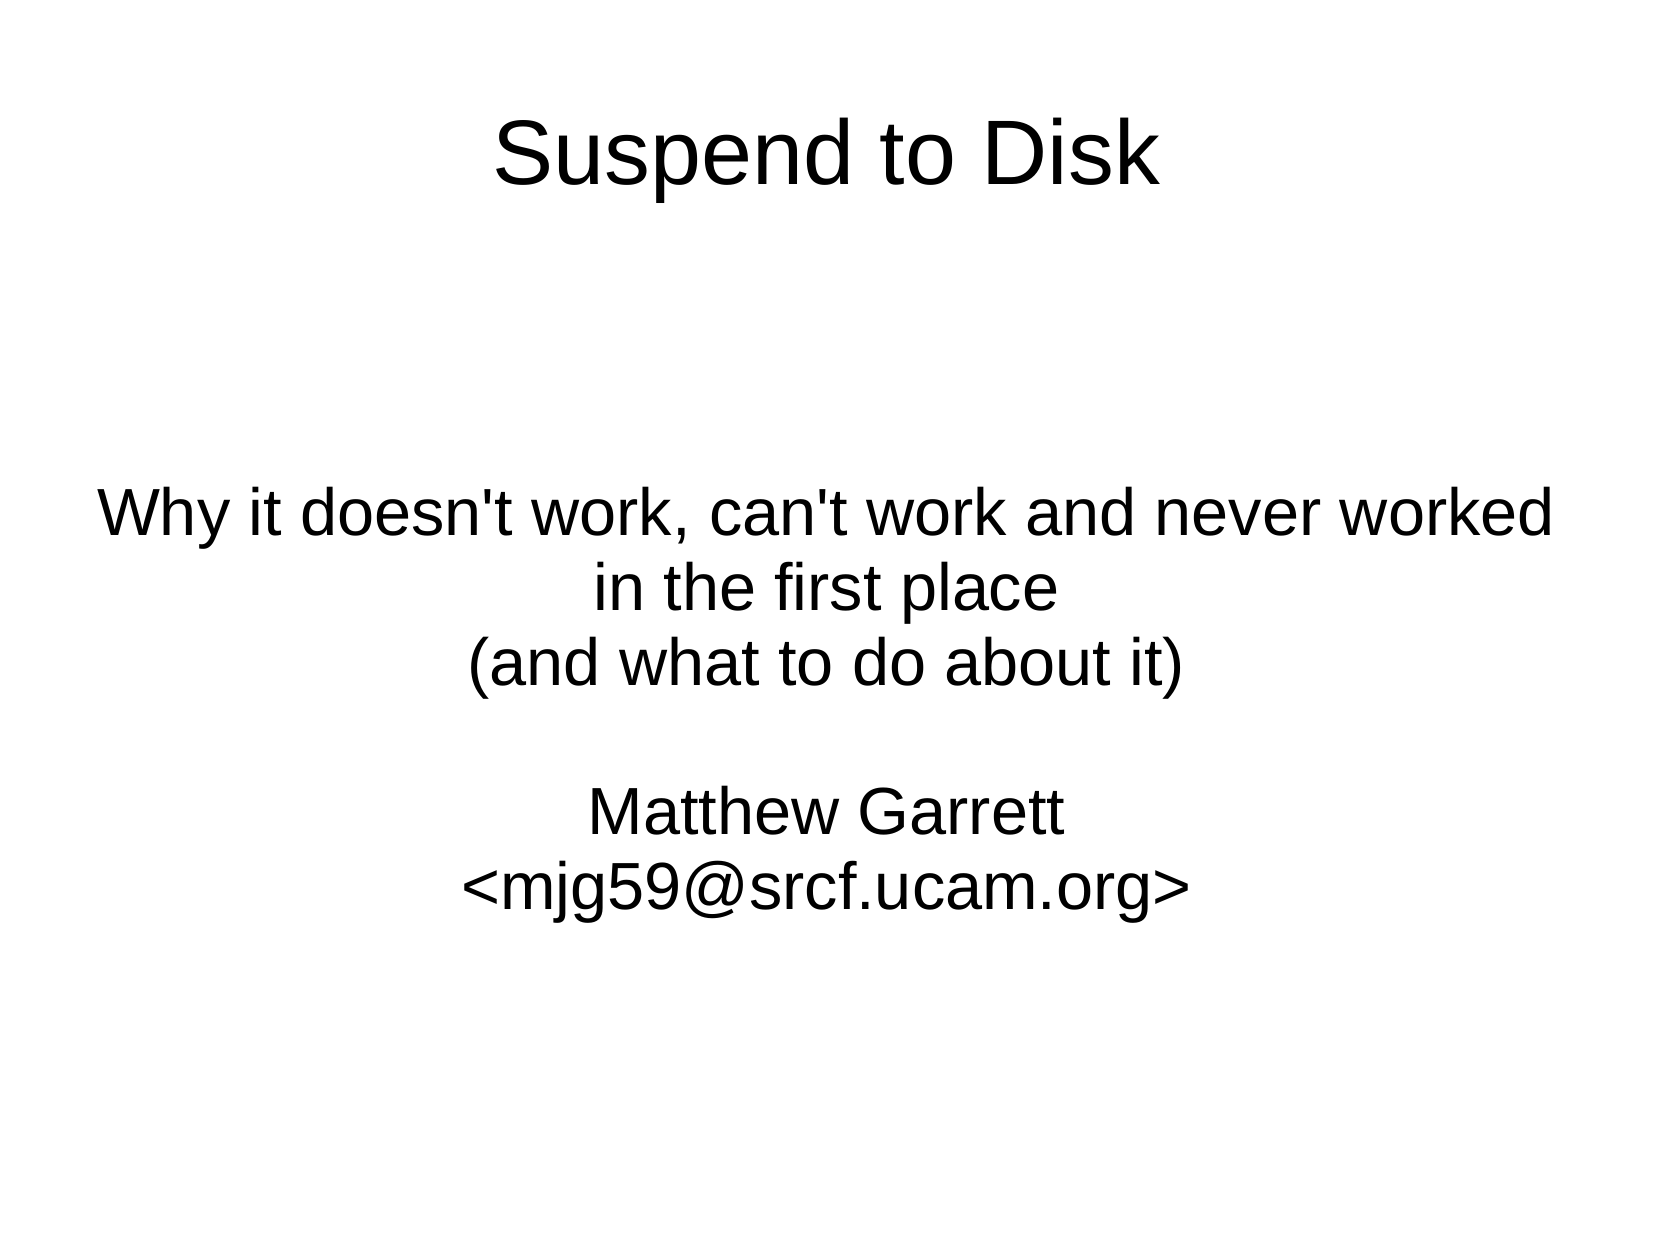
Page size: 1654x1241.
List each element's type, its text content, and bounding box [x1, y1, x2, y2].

title Suspend to Disk [82, 56, 1571, 250]
subtitle Why it doesn't work, can't work and never worked in the first place (and what to do about it) Matthew Garrett <mjg59@srcf.ucam.org> [82, 297, 1571, 1102]
